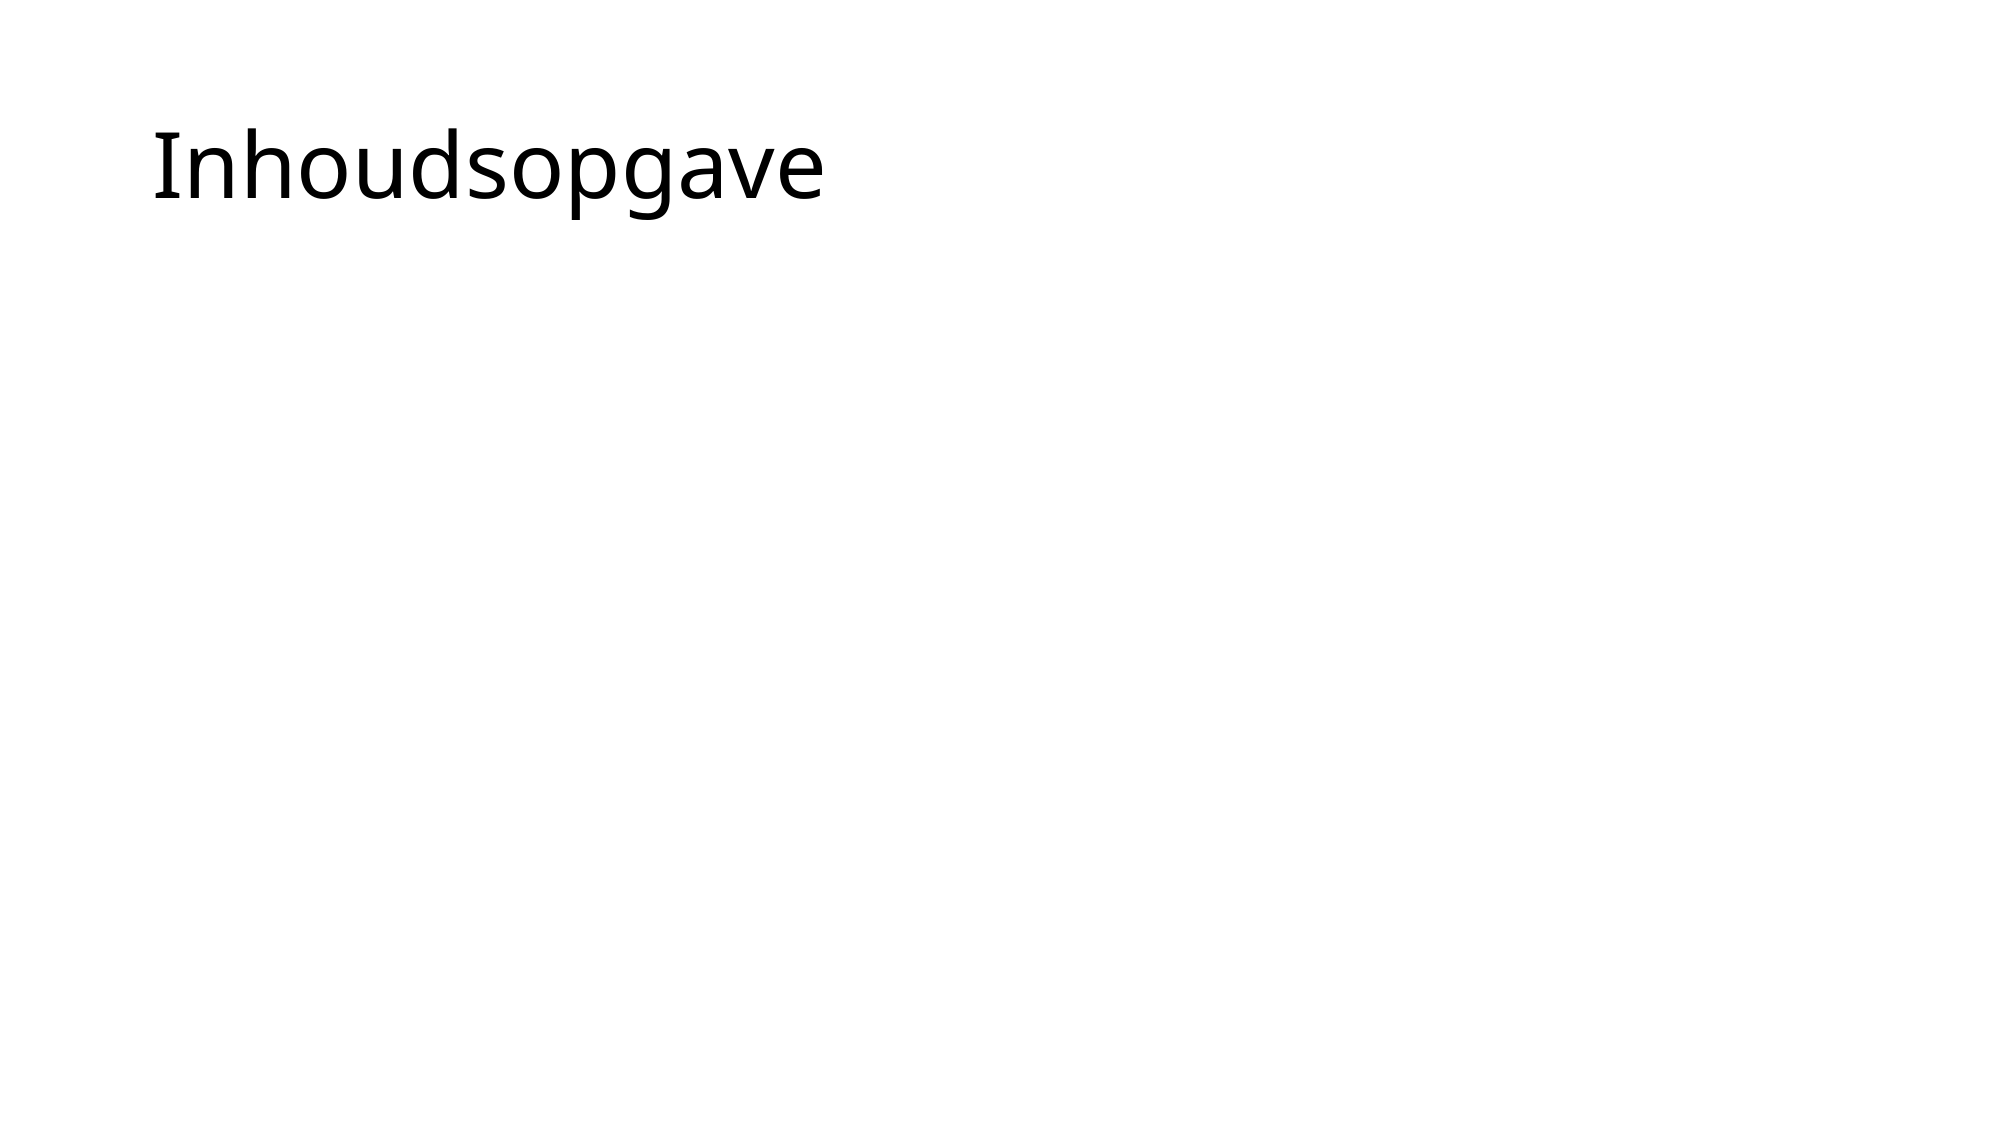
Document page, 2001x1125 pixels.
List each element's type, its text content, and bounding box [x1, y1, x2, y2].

title Inhoudsopgave [137, 59, 1863, 278]
